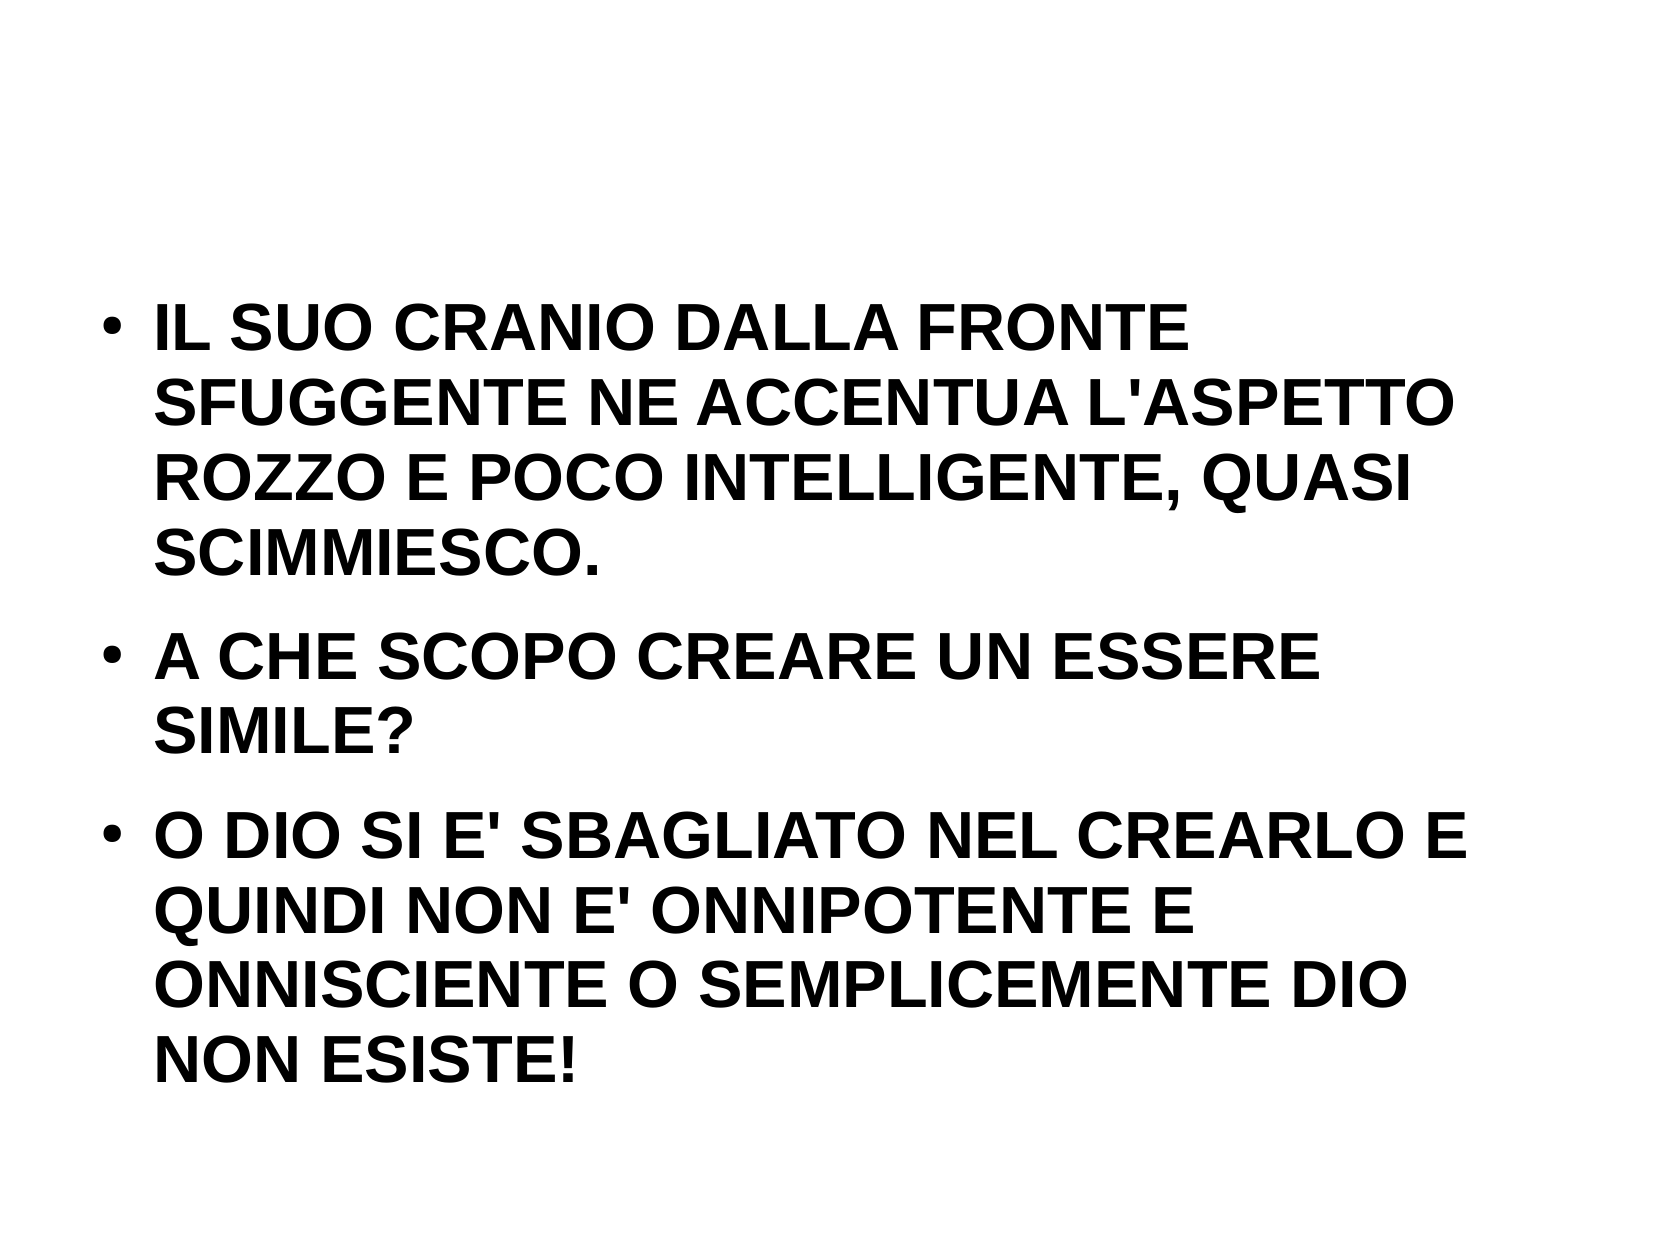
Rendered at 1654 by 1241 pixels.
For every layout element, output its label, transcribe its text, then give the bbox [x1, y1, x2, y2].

list IL SUO CRANIO DALLA FRONTE SFUGGENTE NE ACCENTUA L'ASPETTO ROZZO E POCO INTELLIGENTE, QUASI SCIMMIESCO. A CHE SCOPO CREARE UN ESSERE SIMILE? O DIO SI E' SBAGLIATO NEL CREARLO E QUINDI NON E' ONNIPOTENTE E ONNISCIENTE O SEMPLICEMENTE DIO NON ESISTE! [82, 290, 1571, 1202]
